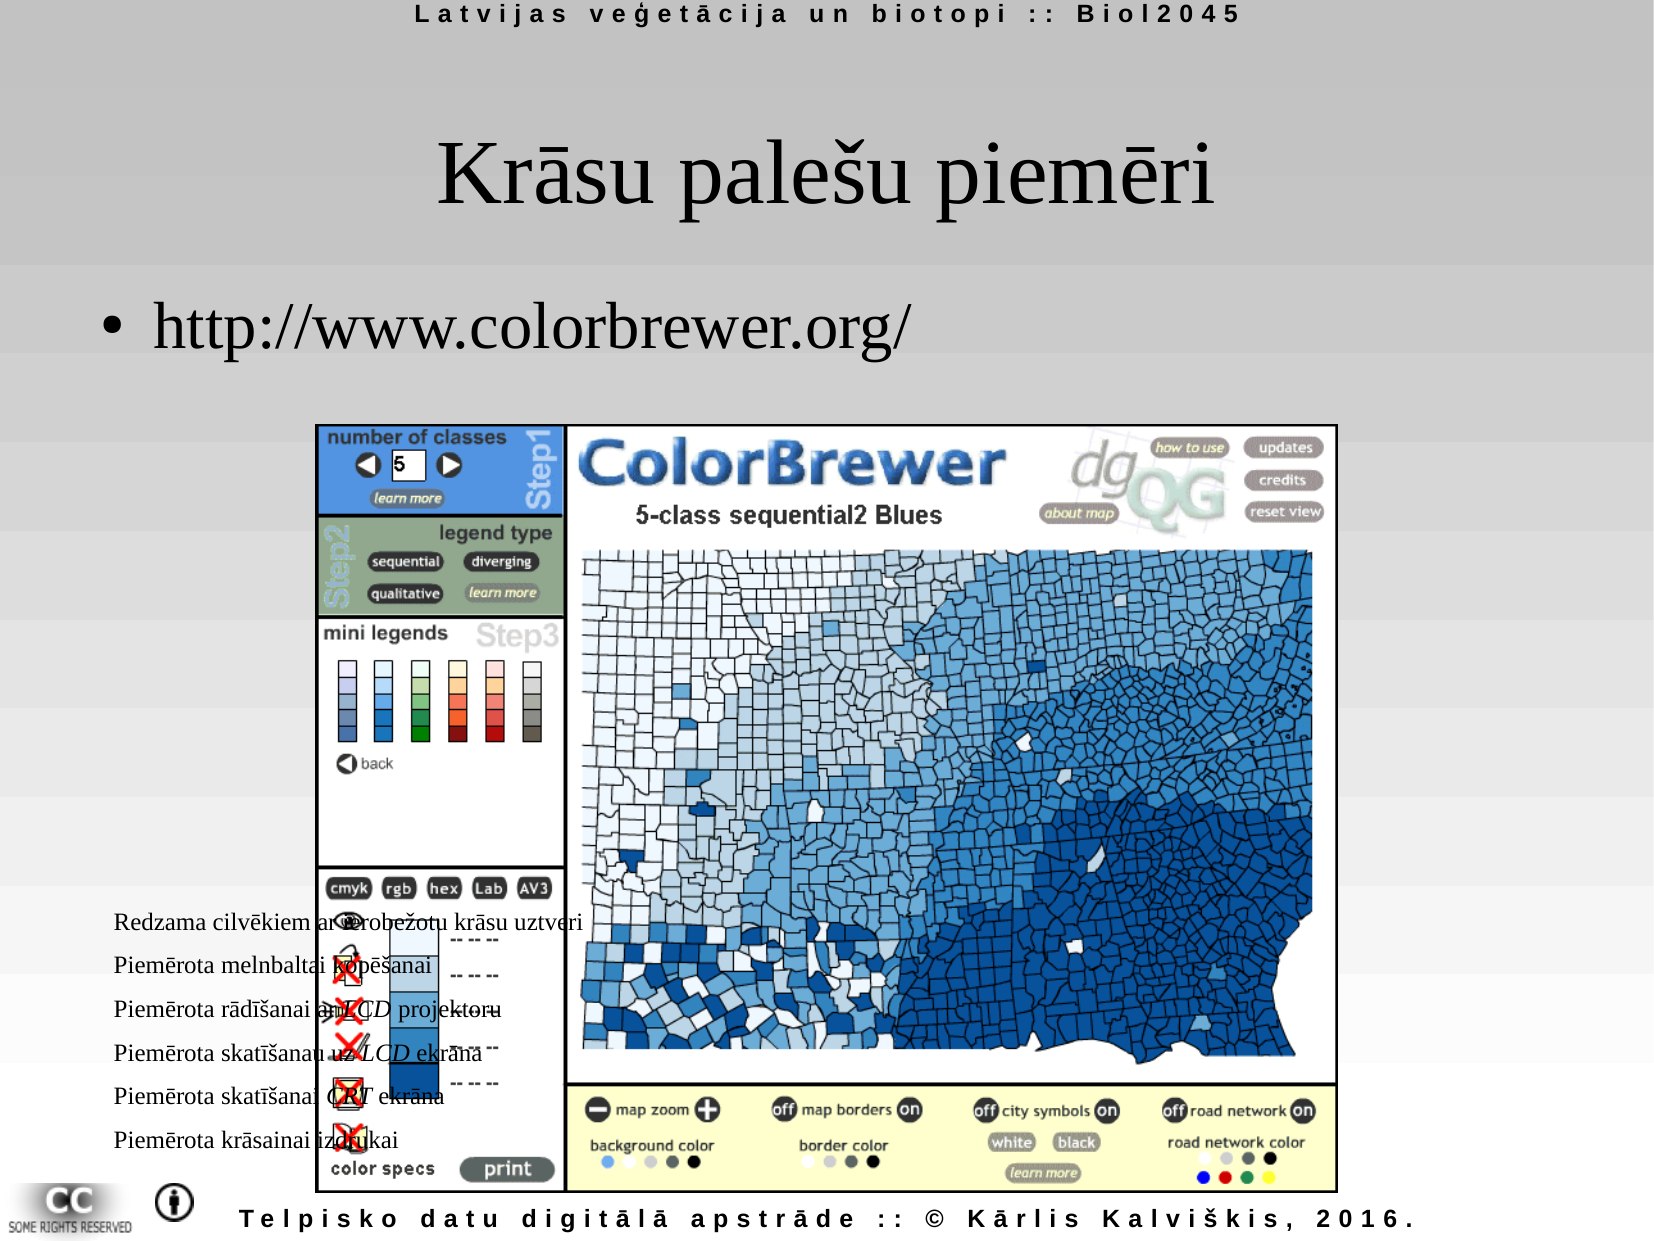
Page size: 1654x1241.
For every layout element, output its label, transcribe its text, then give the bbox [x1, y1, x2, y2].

text_box Piemērota skatīšanai CRT ekrāna [113, 1082, 445, 1111]
text_box Redzama cilvēkiem ar ierobežotu krāsu uztveri [113, 907, 585, 936]
list http://www.colorbrewer.org/ [82, 289, 1571, 1113]
picture [0, 0, 1654, 1241]
text_box Piemērota krāsainai izdrukai [113, 1126, 400, 1155]
title Krāsu palešu piemēri [29, 49, 1625, 296]
text_box Piemērota rādīšanai ar LCD projektoru [113, 995, 503, 1024]
text_box Piemērota melnbaltai kopēšanai [113, 951, 433, 980]
text_box Piemērota skatīšanau uz LCD ekrāna [113, 1039, 483, 1067]
